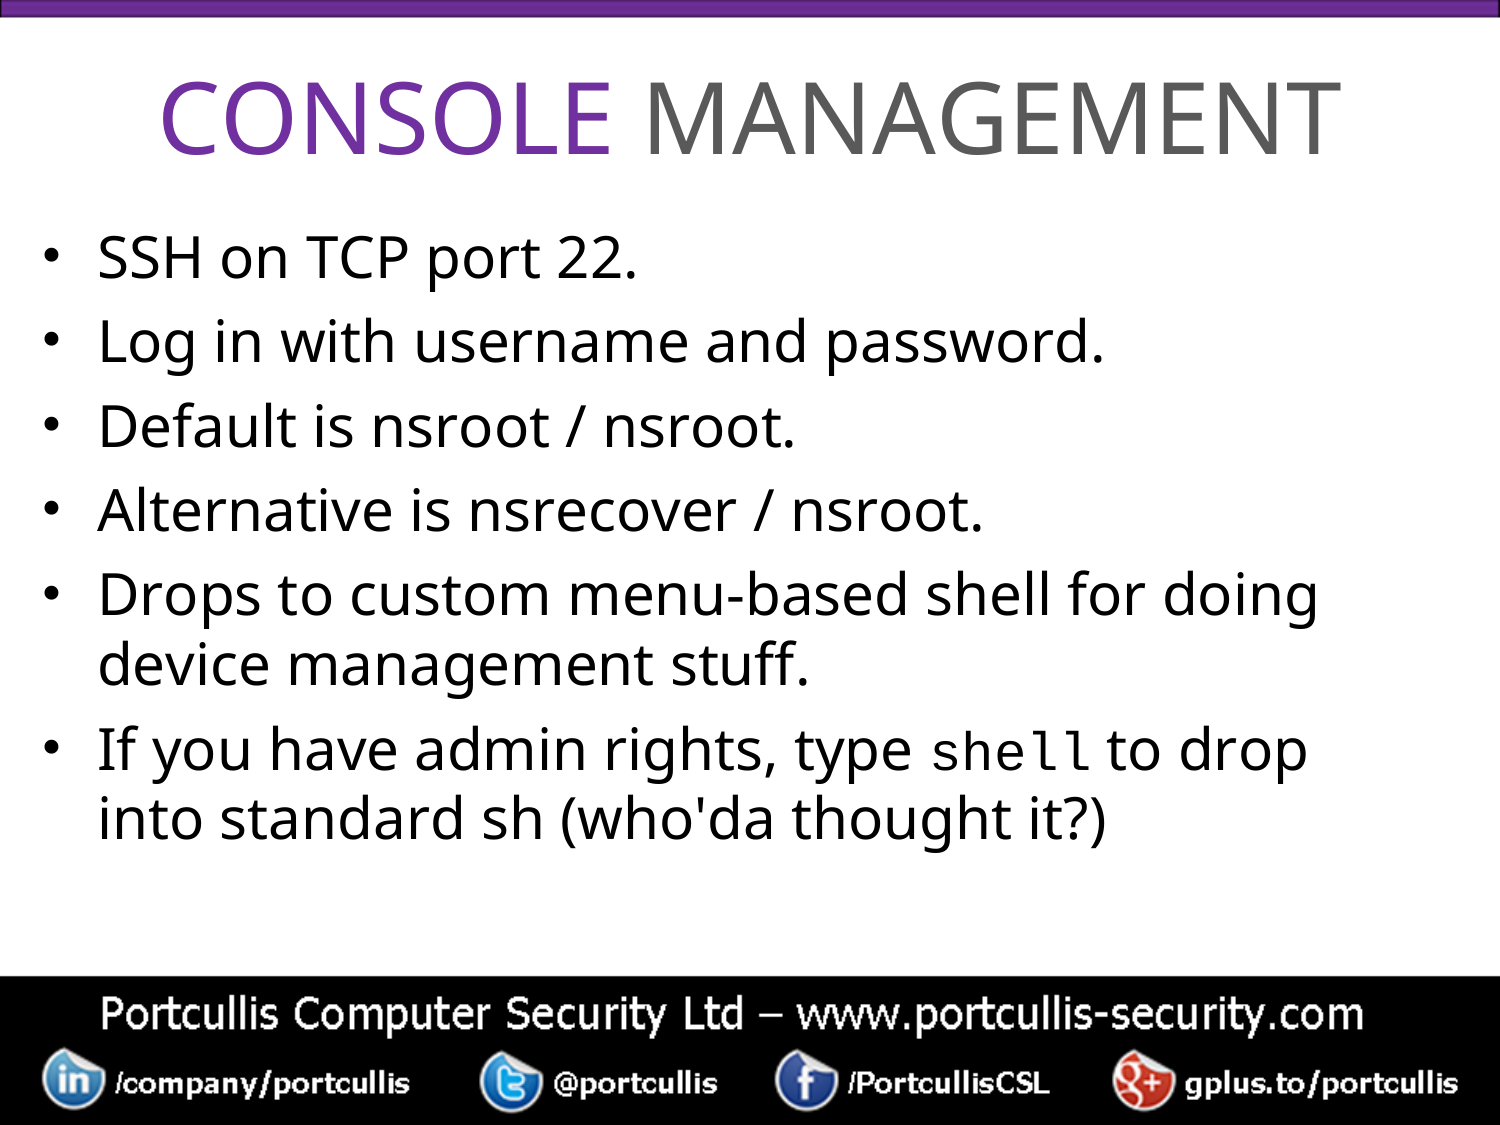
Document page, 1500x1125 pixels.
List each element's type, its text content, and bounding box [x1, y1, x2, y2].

title CONSOLE MANAGEMENT [0, 42, 1500, 202]
picture [0, 202, 1500, 1125]
list SSH on TCP port 22. Log in with username and password. Default is nsroot / nsroot. Alternative is nsrecover / nsroot. Drops to custom menu-based shell for doing device management stuff. If you have admin rights, type shell to drop into standard sh (who'da thought it?) [41, 219, 1428, 965]
picture [0, 0, 1500, 42]
